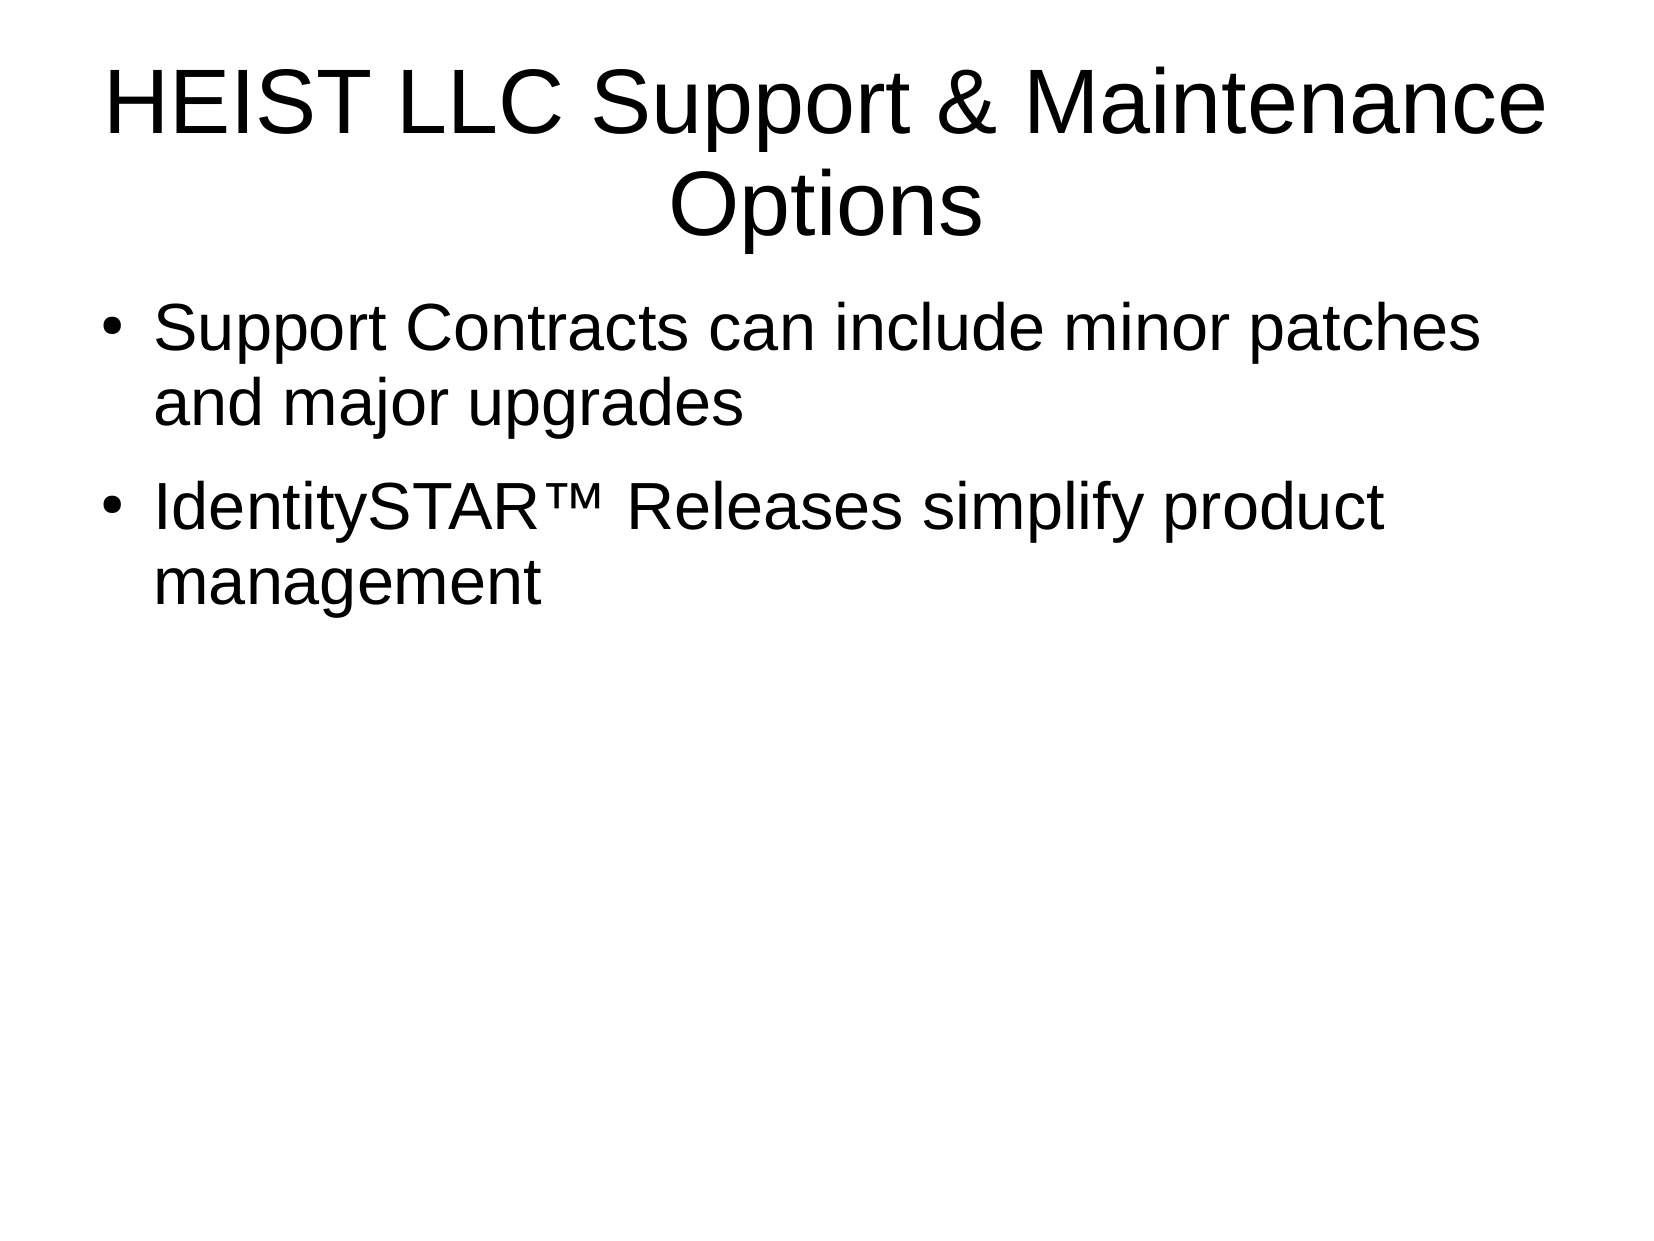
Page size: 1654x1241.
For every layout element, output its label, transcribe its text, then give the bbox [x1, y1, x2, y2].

list Support Contracts can include minor patches and major upgrades IdentitySTAR™ Releases simplify product management [82, 290, 1571, 1109]
title HEIST LLC Support & Maintenance Options [82, 49, 1571, 257]
